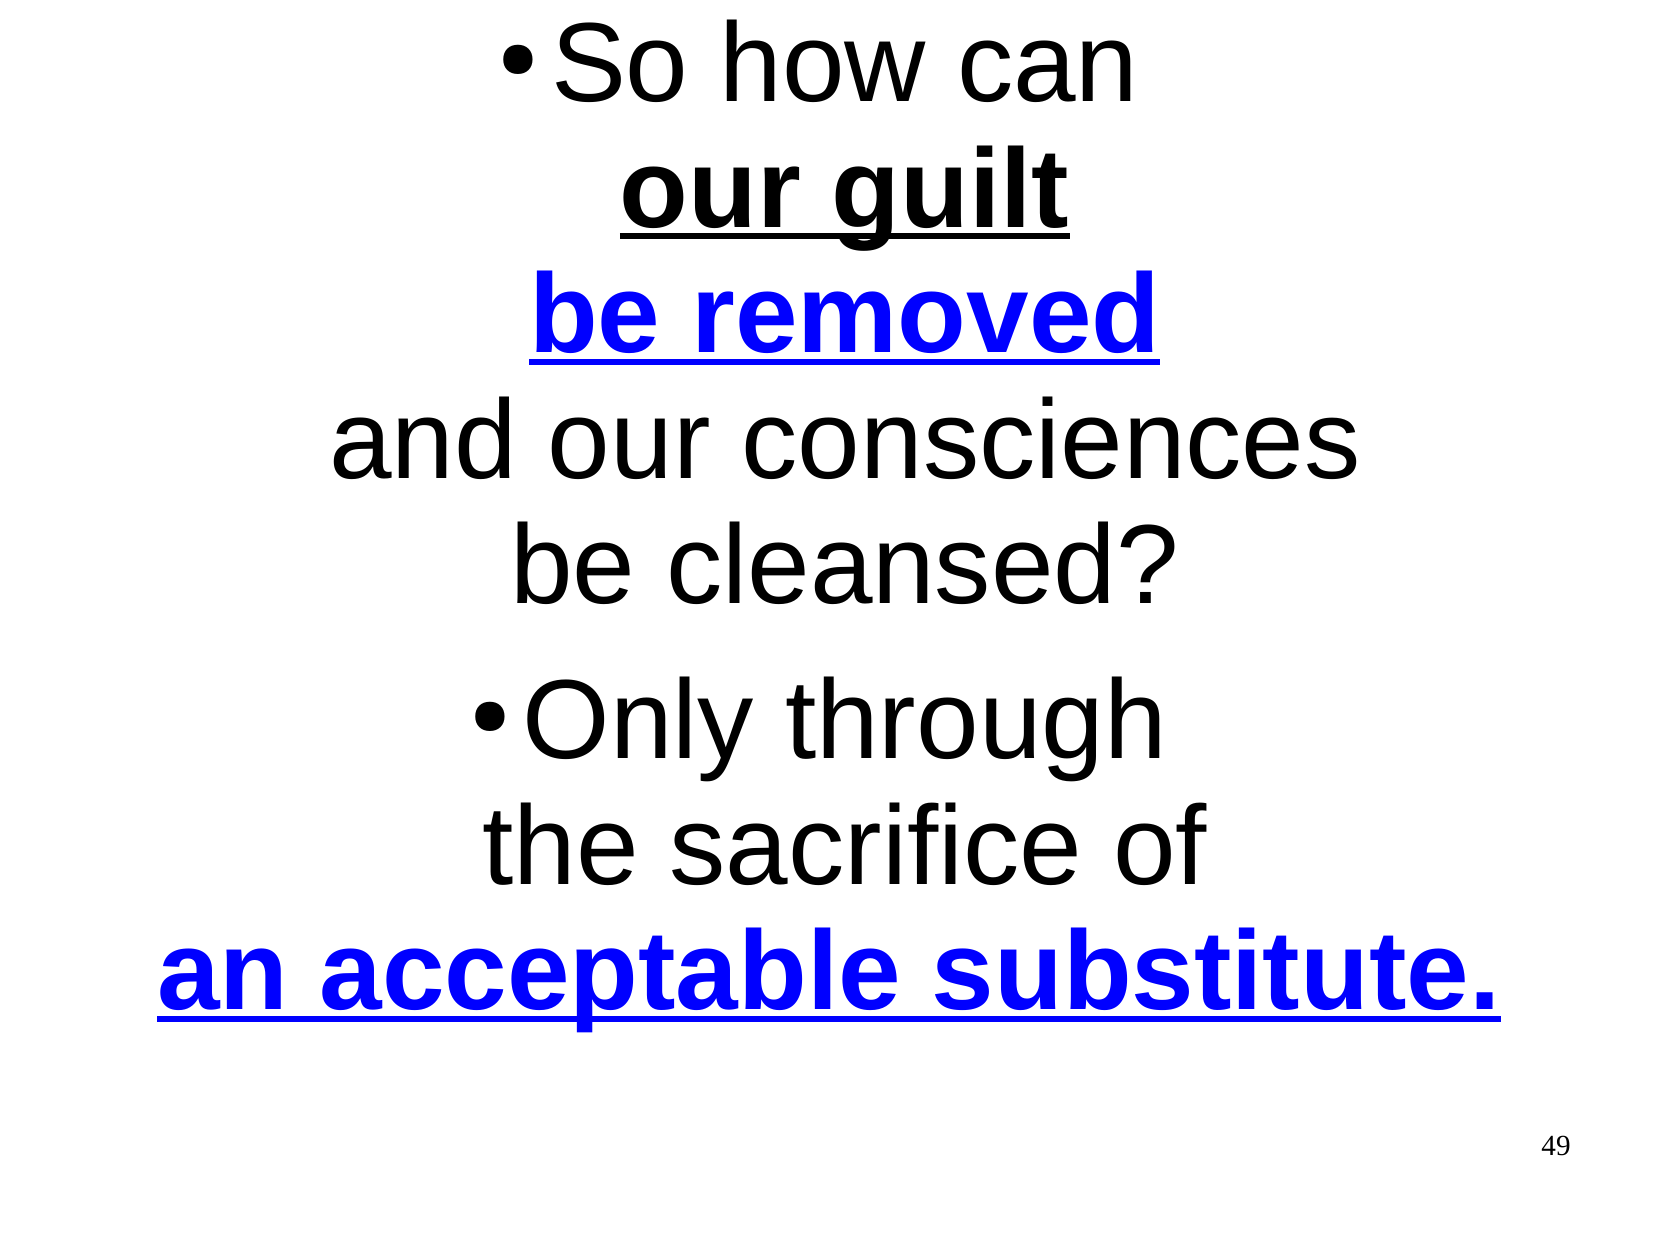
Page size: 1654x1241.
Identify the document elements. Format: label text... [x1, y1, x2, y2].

list So how can our guilt be removed and our consciences be cleansed? Only through the sacrifice of an acceptable substitute. [0, 0, 1651, 1238]
